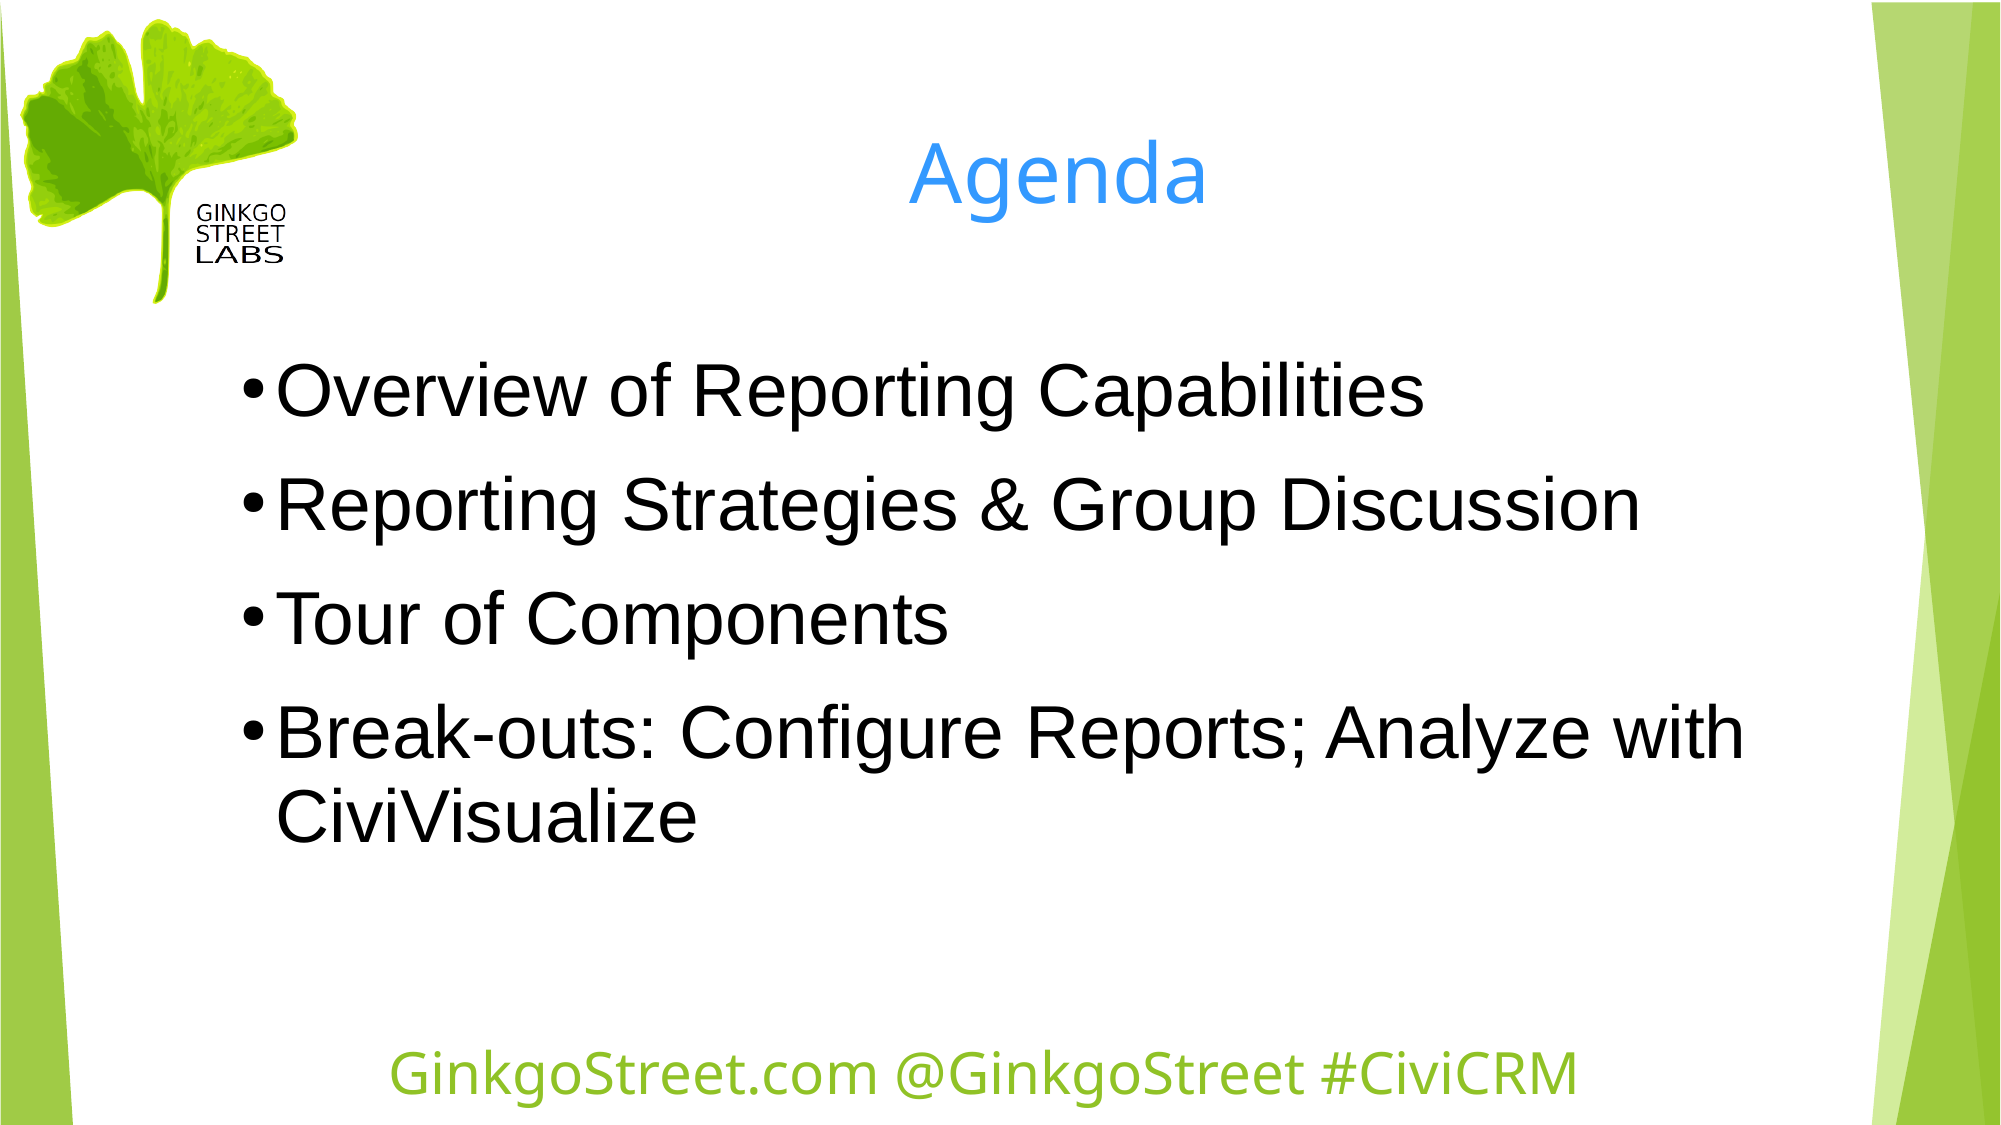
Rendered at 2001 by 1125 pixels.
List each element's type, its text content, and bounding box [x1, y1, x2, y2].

picture [20, 19, 298, 304]
title Agenda [342, 62, 1779, 280]
subtitle Overview of Reporting Capabilities Reporting Strategies & Group Discussion Tour of Components Break-outs: Configure Reports; Analyze with CiviVisualize [240, 285, 1774, 922]
